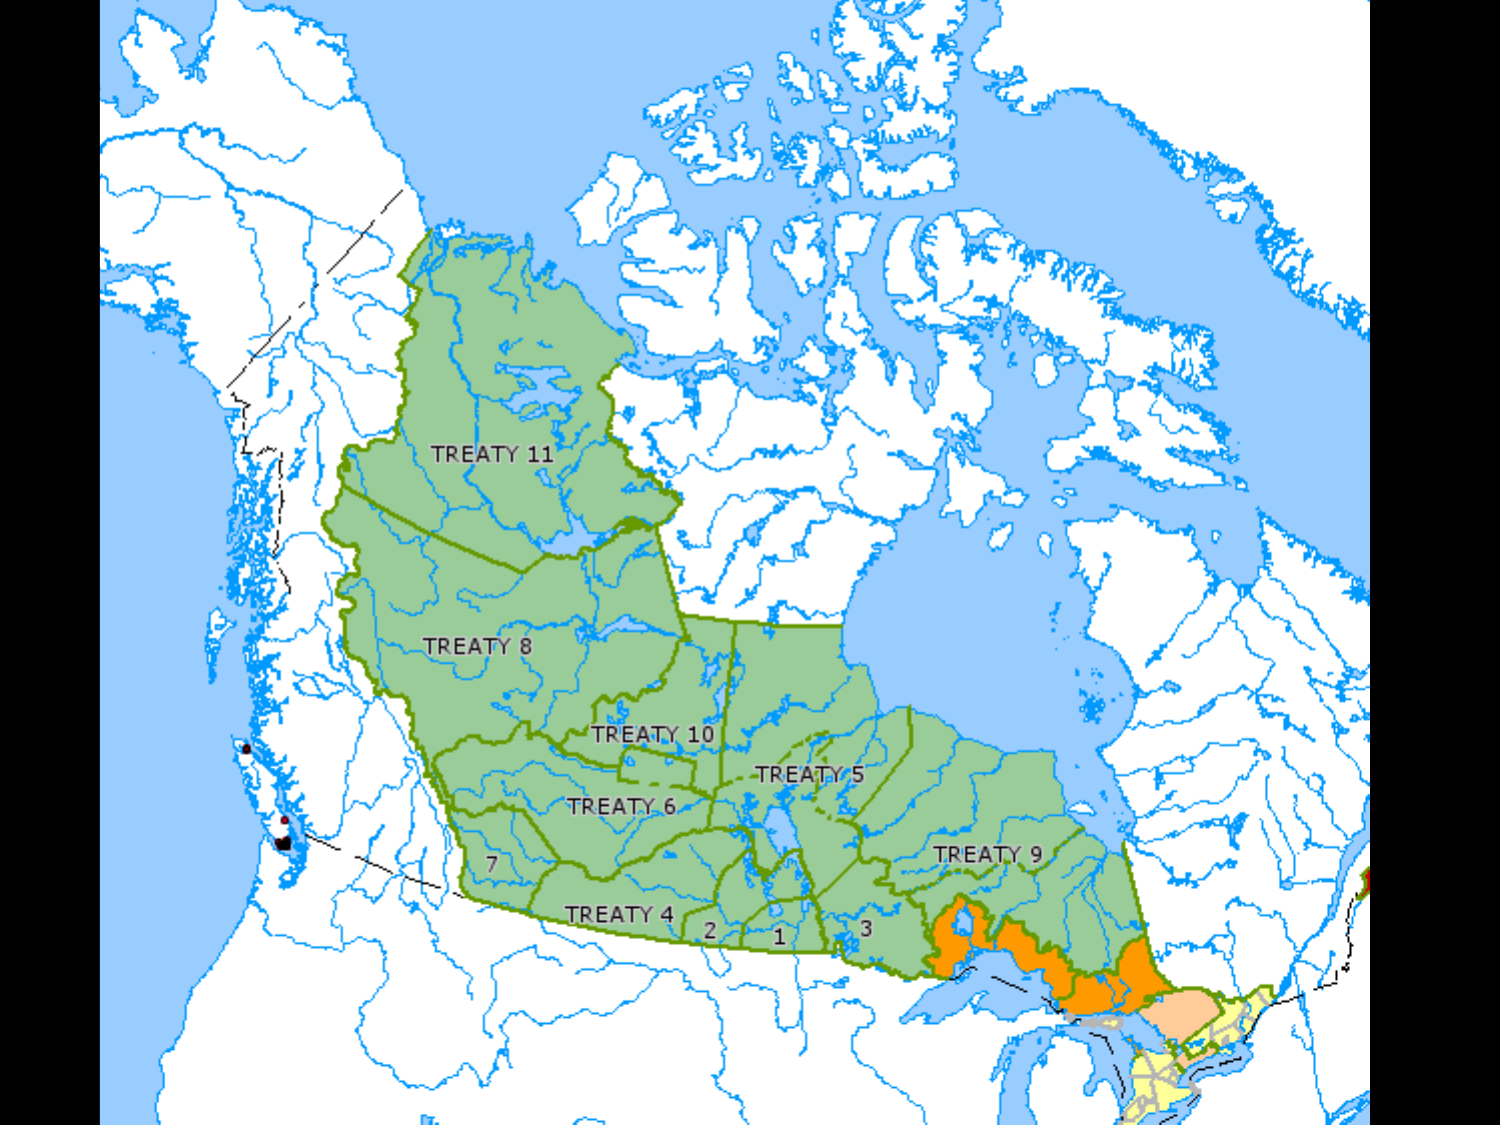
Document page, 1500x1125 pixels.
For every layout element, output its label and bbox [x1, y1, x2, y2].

picture [99, 0, 1370, 1125]
